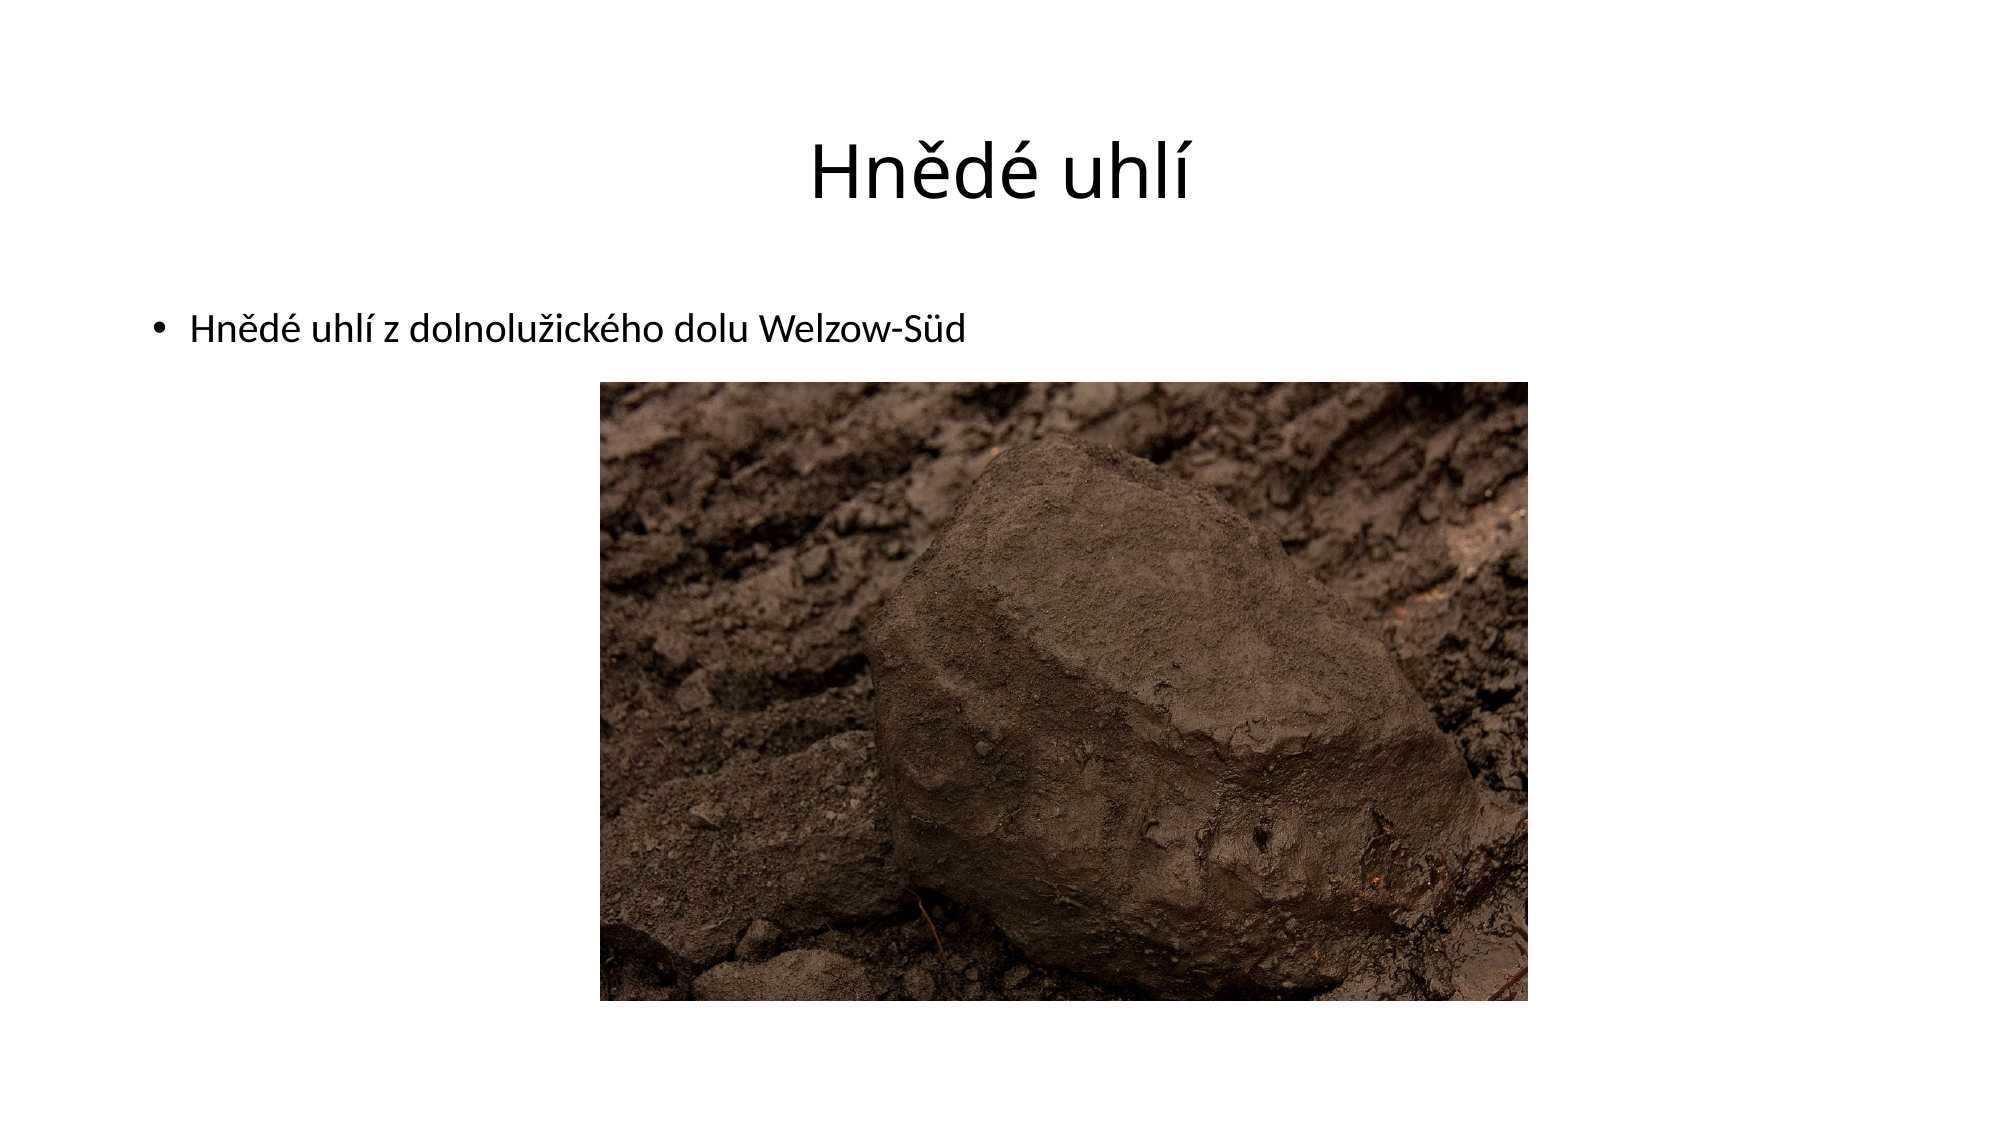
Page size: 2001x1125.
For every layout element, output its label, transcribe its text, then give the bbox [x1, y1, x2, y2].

picture [600, 382, 1528, 1001]
list Hnědé uhlí z dolnolužického dolu Welzow-Süd [137, 299, 1863, 1014]
title Hnědé uhlí [137, 59, 1863, 278]
